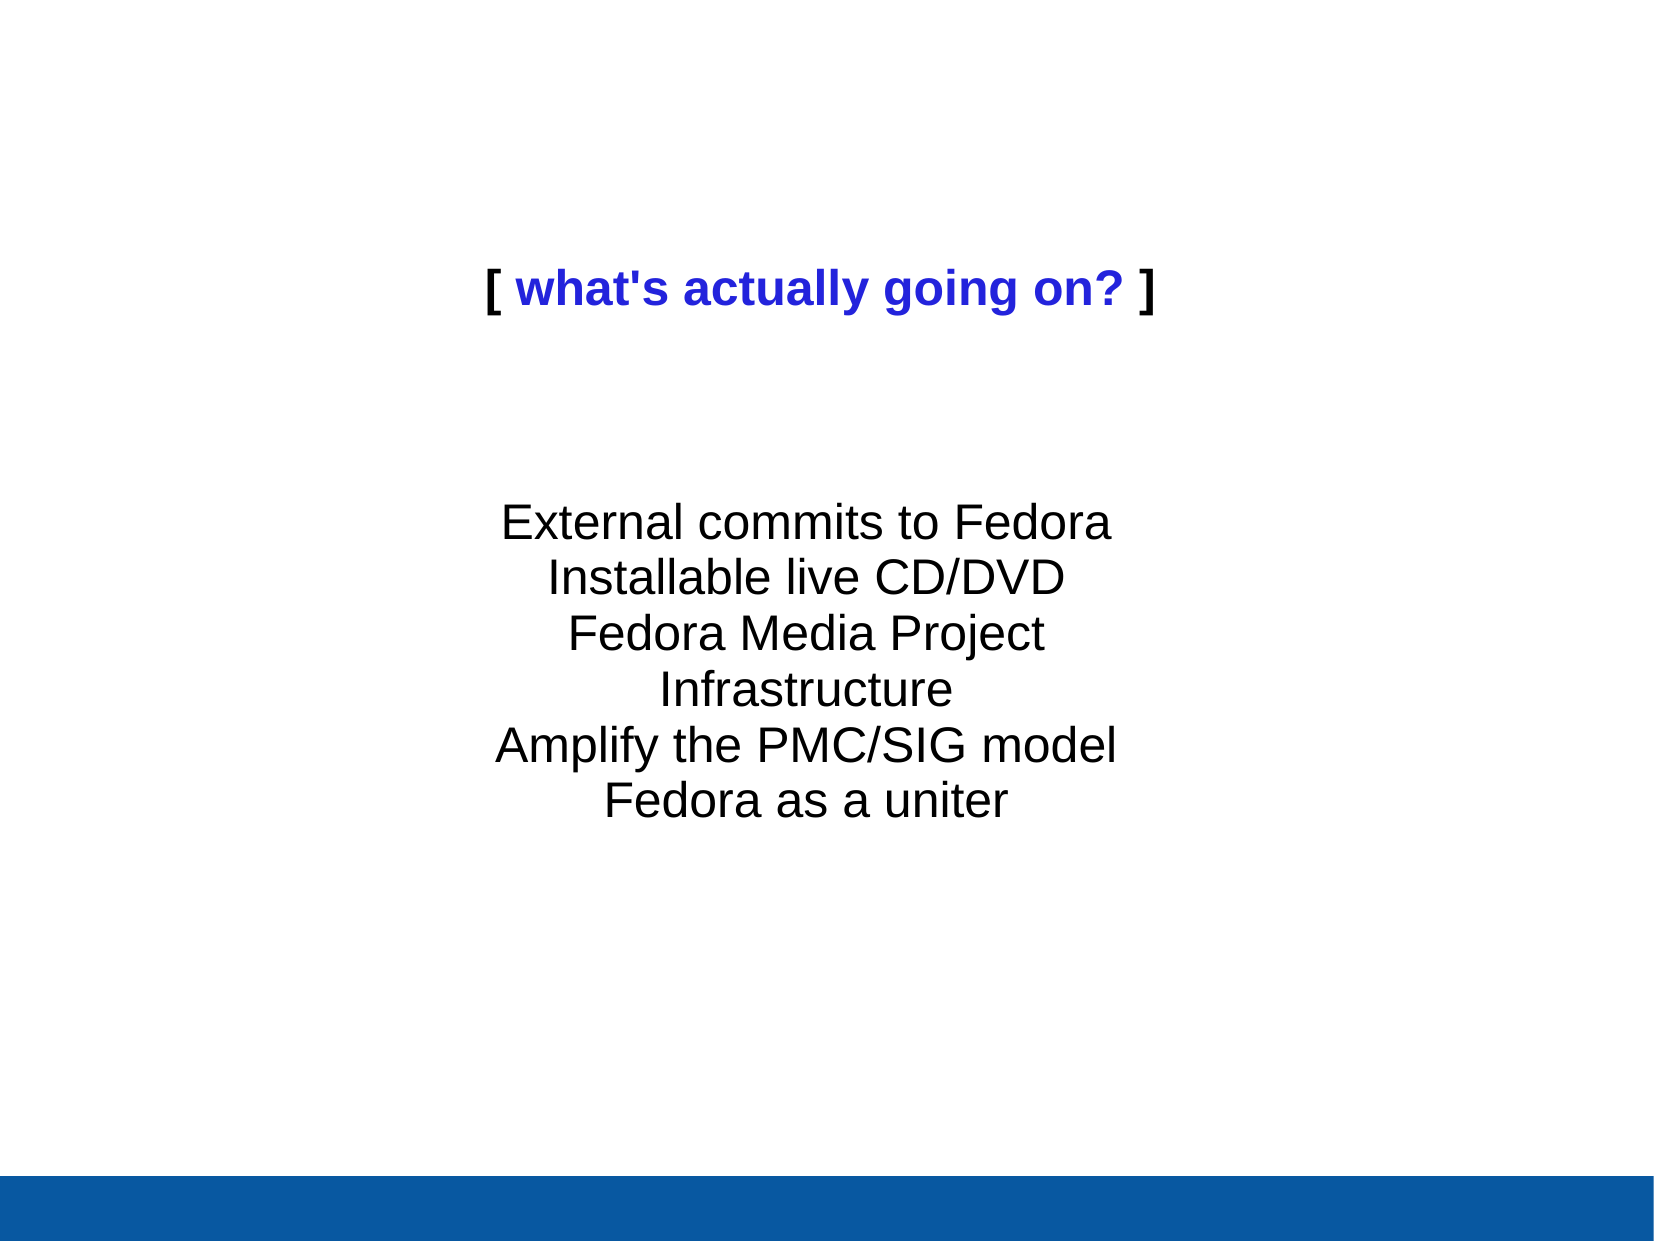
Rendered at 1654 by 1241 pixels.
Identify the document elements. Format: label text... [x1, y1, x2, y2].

picture [0, 1176, 1654, 1241]
text_box External commits to Fedora Installable live CD/DVD Fedora Media Project Infrastructure Amplify the PMC/SIG model Fedora as a uniter [495, 493, 1163, 940]
text_box [ what's actually going on? ] [484, 260, 1157, 337]
